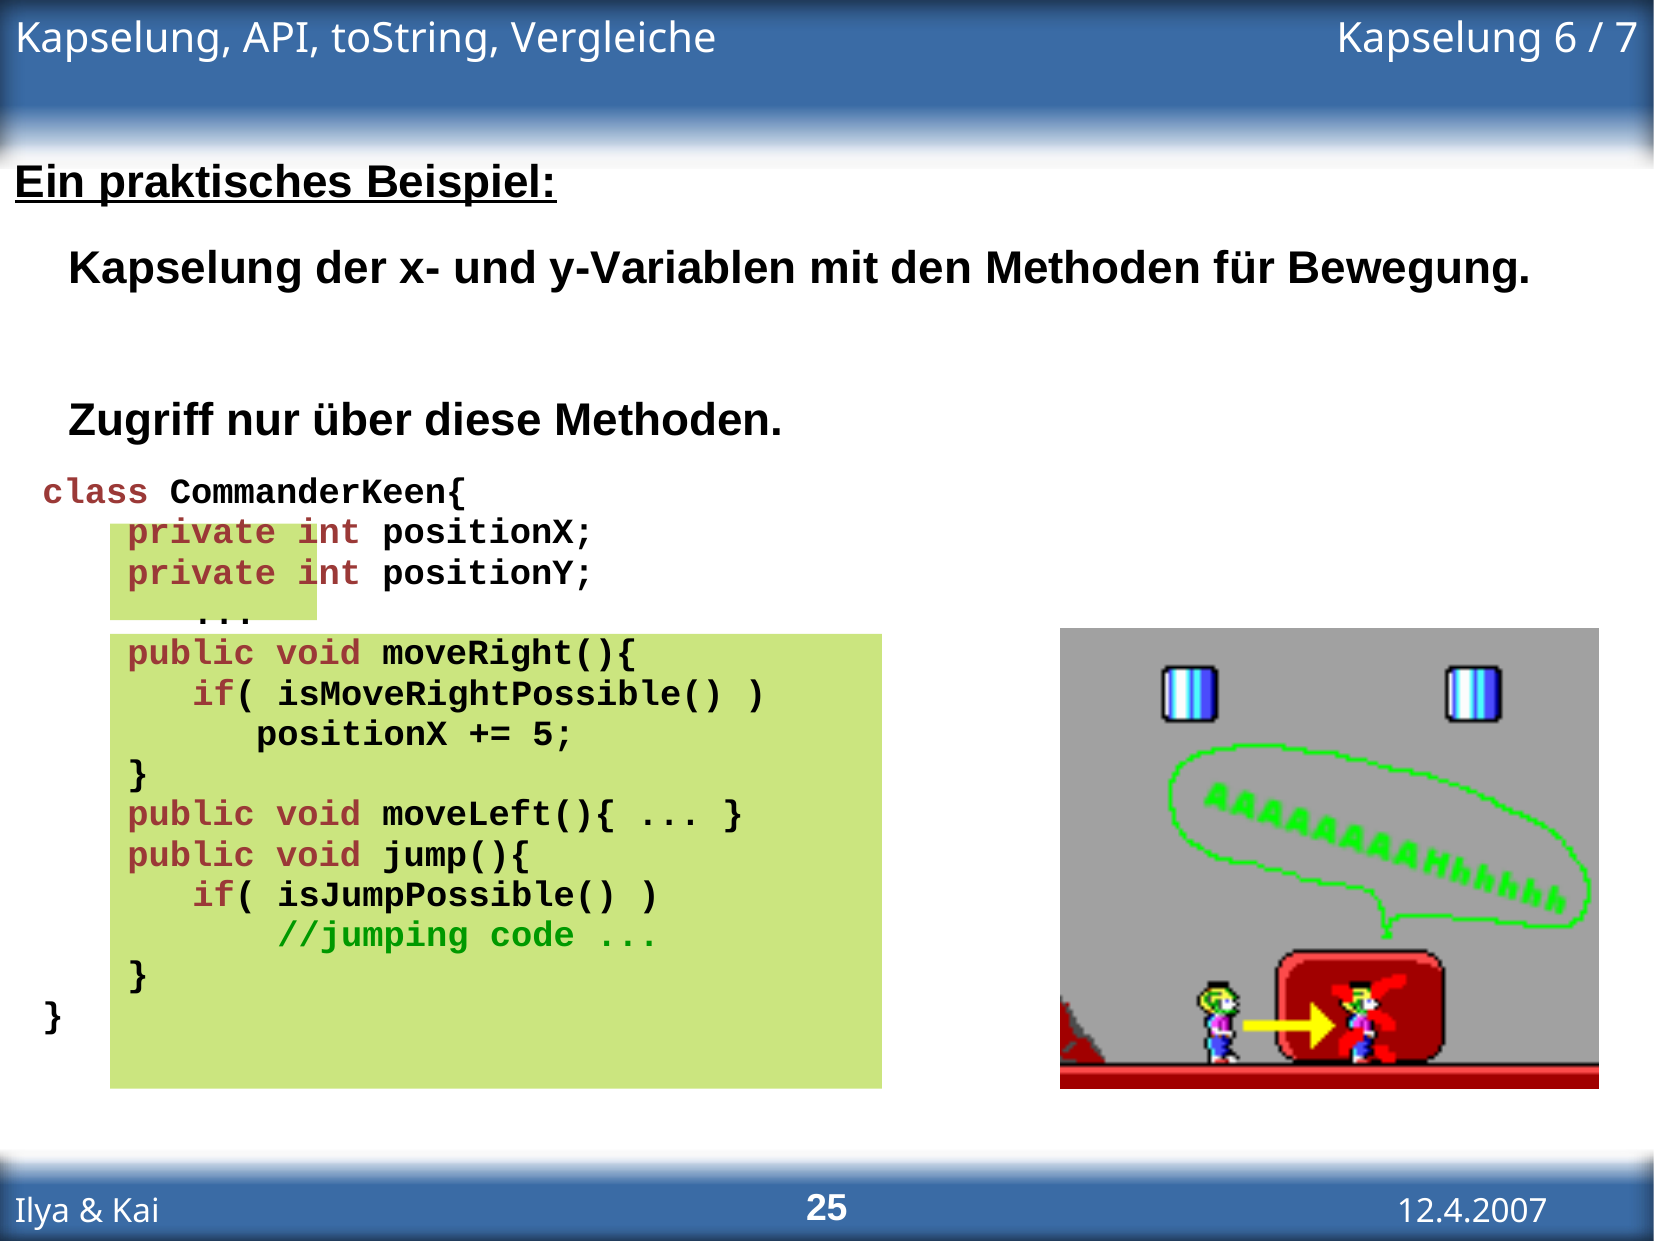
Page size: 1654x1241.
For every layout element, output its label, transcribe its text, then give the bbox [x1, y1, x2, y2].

text_box [110, 633, 882, 1089]
picture [0, 0, 1654, 148]
text_box Ein praktisches Beispiel: [0, 148, 1654, 216]
text_box Zugriff nur über diese Methoden. [41, 385, 799, 453]
text_box Kapselung der x- und y-Variablen mit den Methoden für Bewegung. [41, 234, 1599, 301]
picture [0, 1149, 1654, 1241]
picture [1060, 628, 1599, 1089]
text_box class CommanderKeen{ private int positionX; private int positionY; ... public void moveRight(){ if( isMoveRightPossible() ) positionX += 5; } public void moveLeft(){ ... } public void jump(){ if( isJumpPossible() ) //jumping code ... } } [27, 466, 869, 1086]
text_box Kapselung 6 / 7 [1226, 0, 1654, 73]
